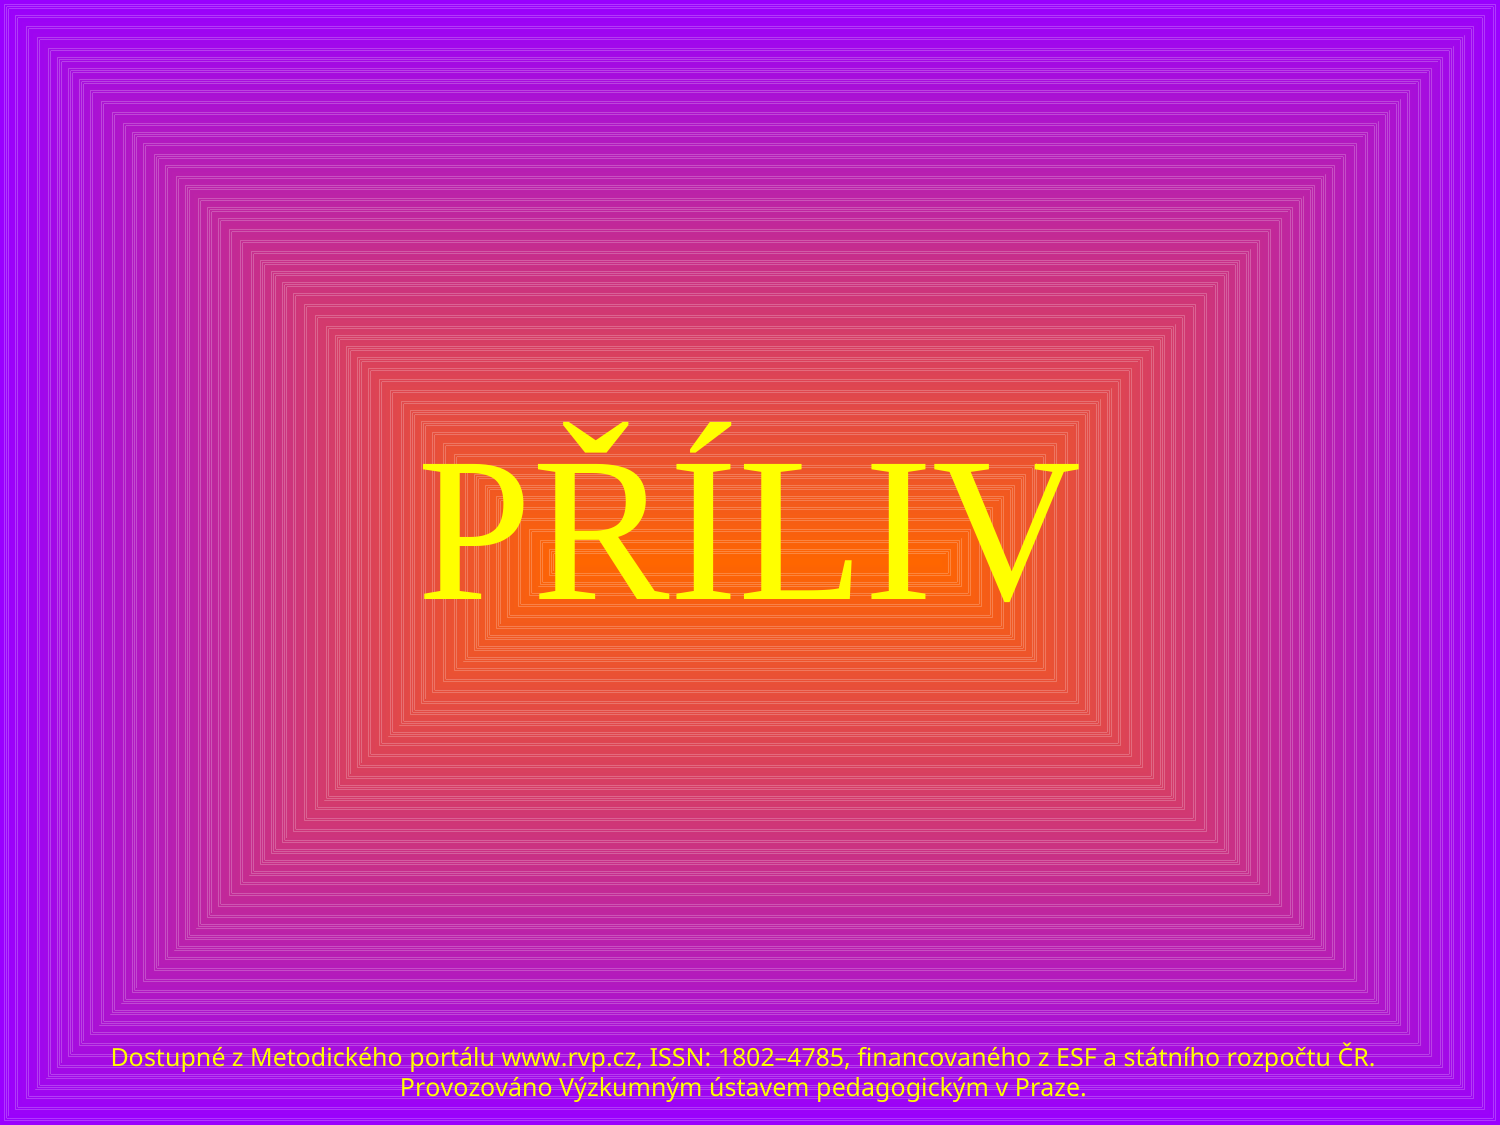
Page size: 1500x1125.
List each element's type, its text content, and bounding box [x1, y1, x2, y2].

text_box Dostupné z Metodického portálu www.rvp.cz, ISSN: 1802–4785, financovaného z ESF a státního rozpočtu ČR. Provozováno Výzkumným ústavem pedagogickým v Praze. [35, 1041, 1454, 1102]
text_box PŘÍLIV [0, 385, 1500, 649]
